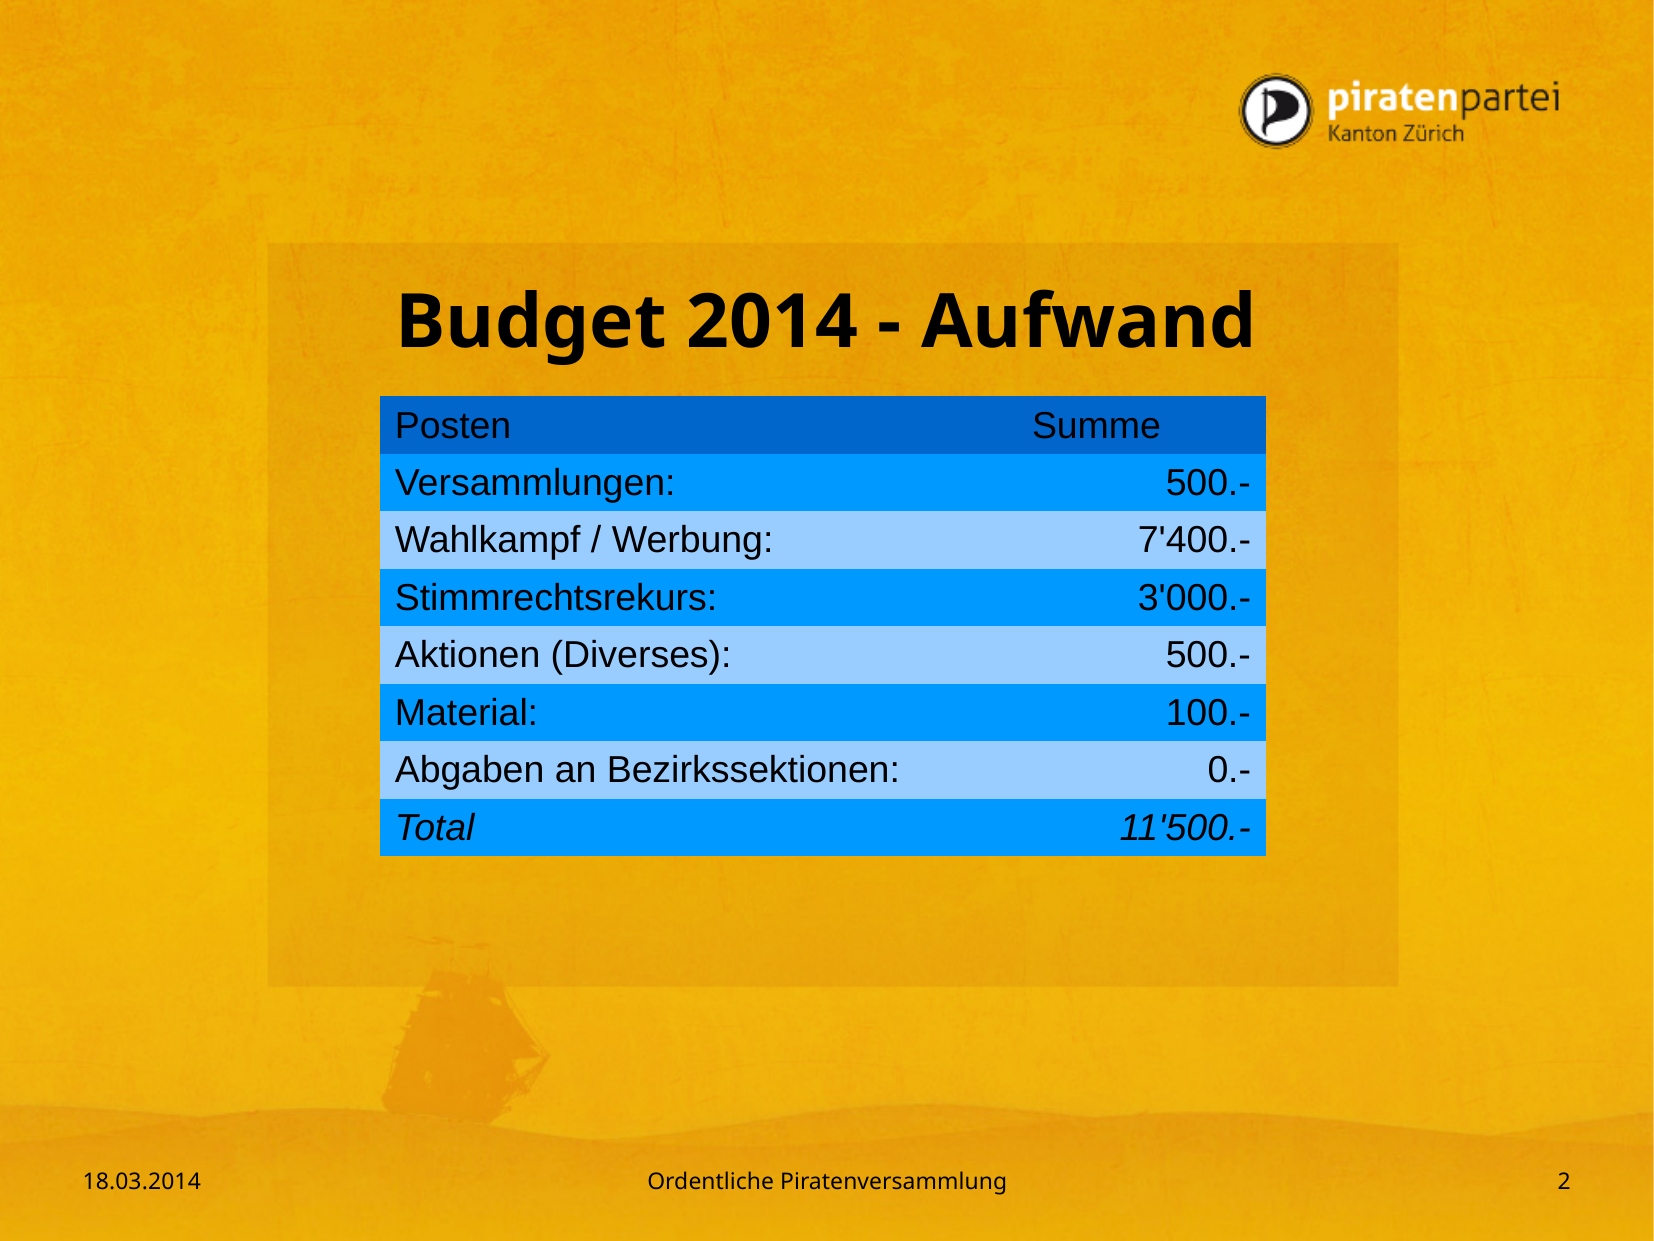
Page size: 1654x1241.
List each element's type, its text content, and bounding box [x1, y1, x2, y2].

table_cell Versammlungen: [380, 454, 927, 511]
table_cell 100.- [927, 684, 1266, 741]
table_cell 500.- [927, 454, 1266, 511]
table_cell 3'000.- [927, 569, 1266, 626]
table_cell Wahlkampf / Werbung: [380, 511, 927, 569]
table_cell Stimmrechtsrekurs: [380, 569, 927, 626]
table_cell 500.- [927, 626, 1266, 684]
table_header Posten [380, 396, 927, 454]
table_cell Material: [380, 684, 927, 741]
table_cell 0.- [927, 741, 1266, 799]
table_cell Abgaben an Bezirkssektionen: [380, 741, 927, 799]
table_header Summe [927, 396, 1266, 454]
table_cell Aktionen (Diverses): [380, 626, 927, 684]
table_cell Total [380, 799, 927, 856]
title Budget 2014 - Aufwand [82, 214, 1571, 422]
table_cell 11'500.- [927, 799, 1266, 856]
table_cell 7'400.- [927, 511, 1266, 569]
picture [0, 0, 1654, 1241]
